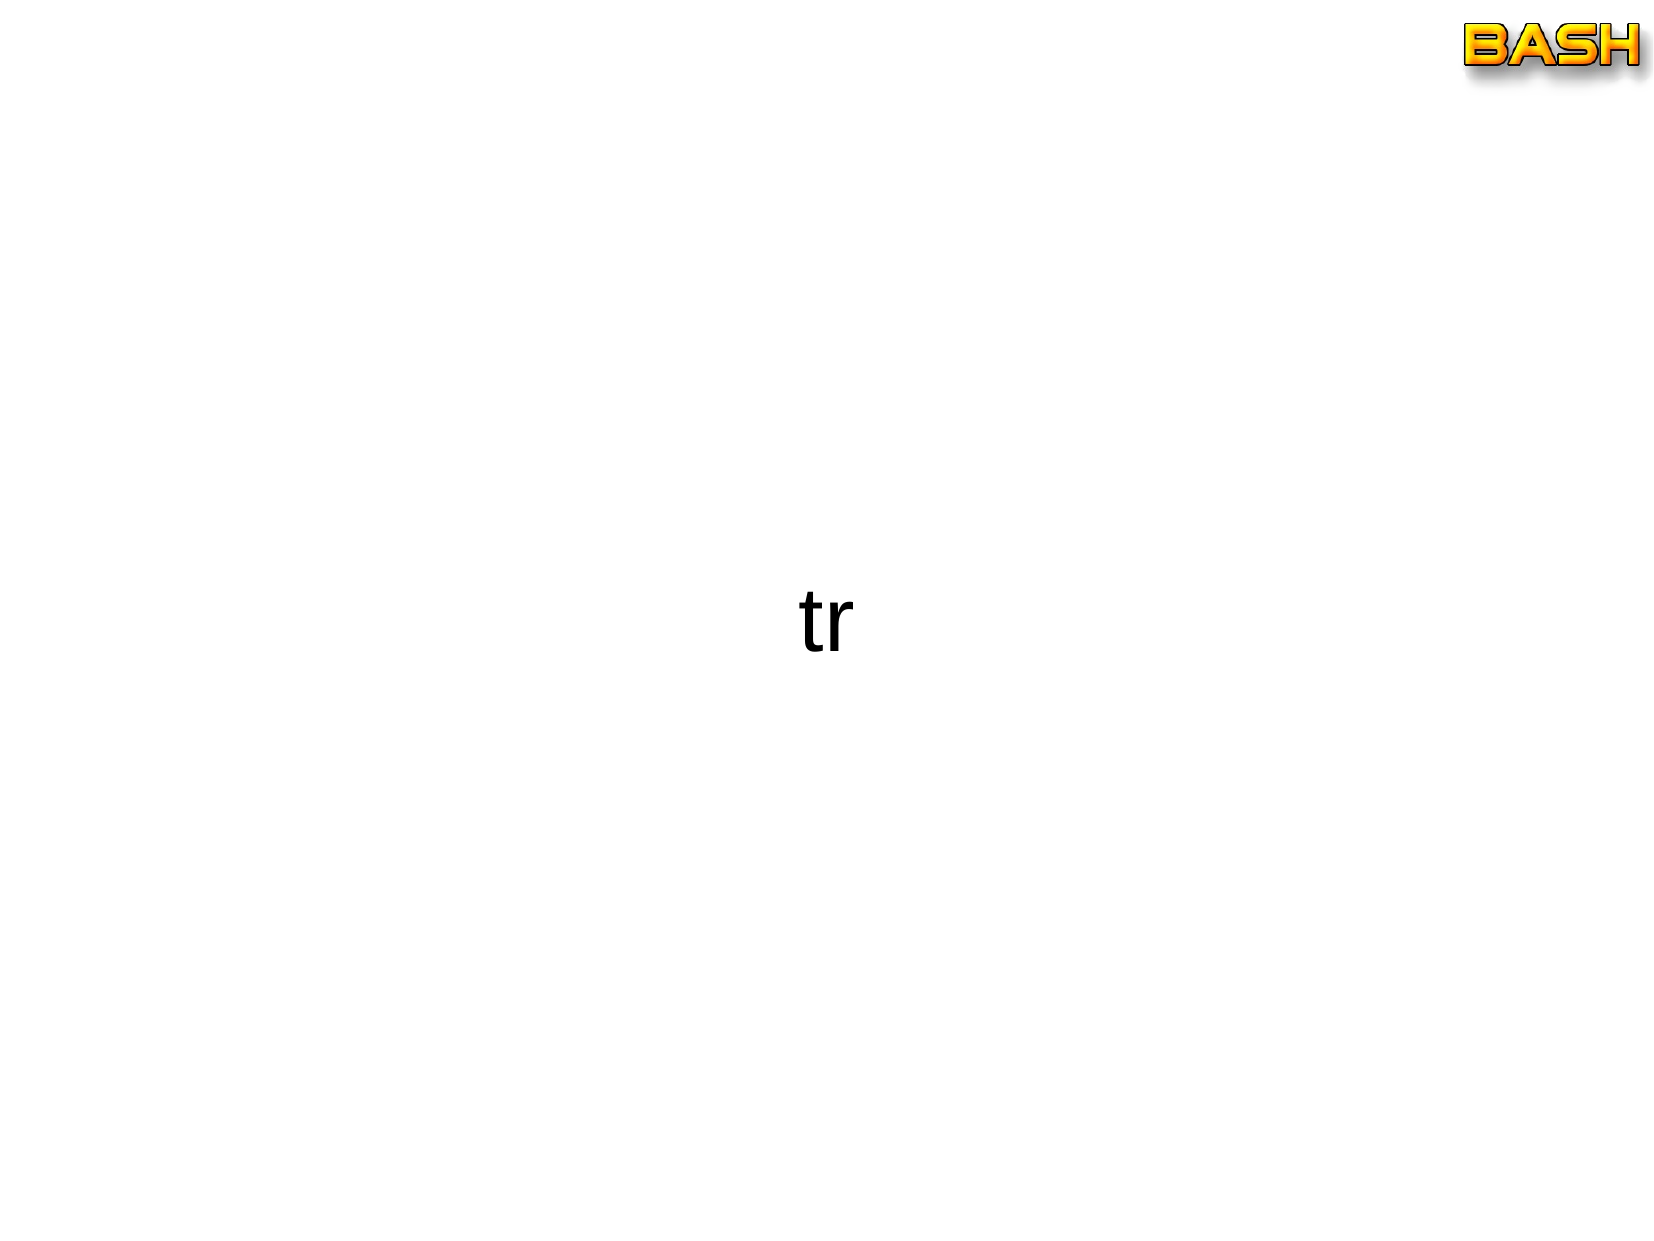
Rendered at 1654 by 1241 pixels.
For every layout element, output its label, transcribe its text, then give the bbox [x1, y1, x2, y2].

picture [1450, 0, 1654, 96]
title tr [82, 523, 1571, 717]
